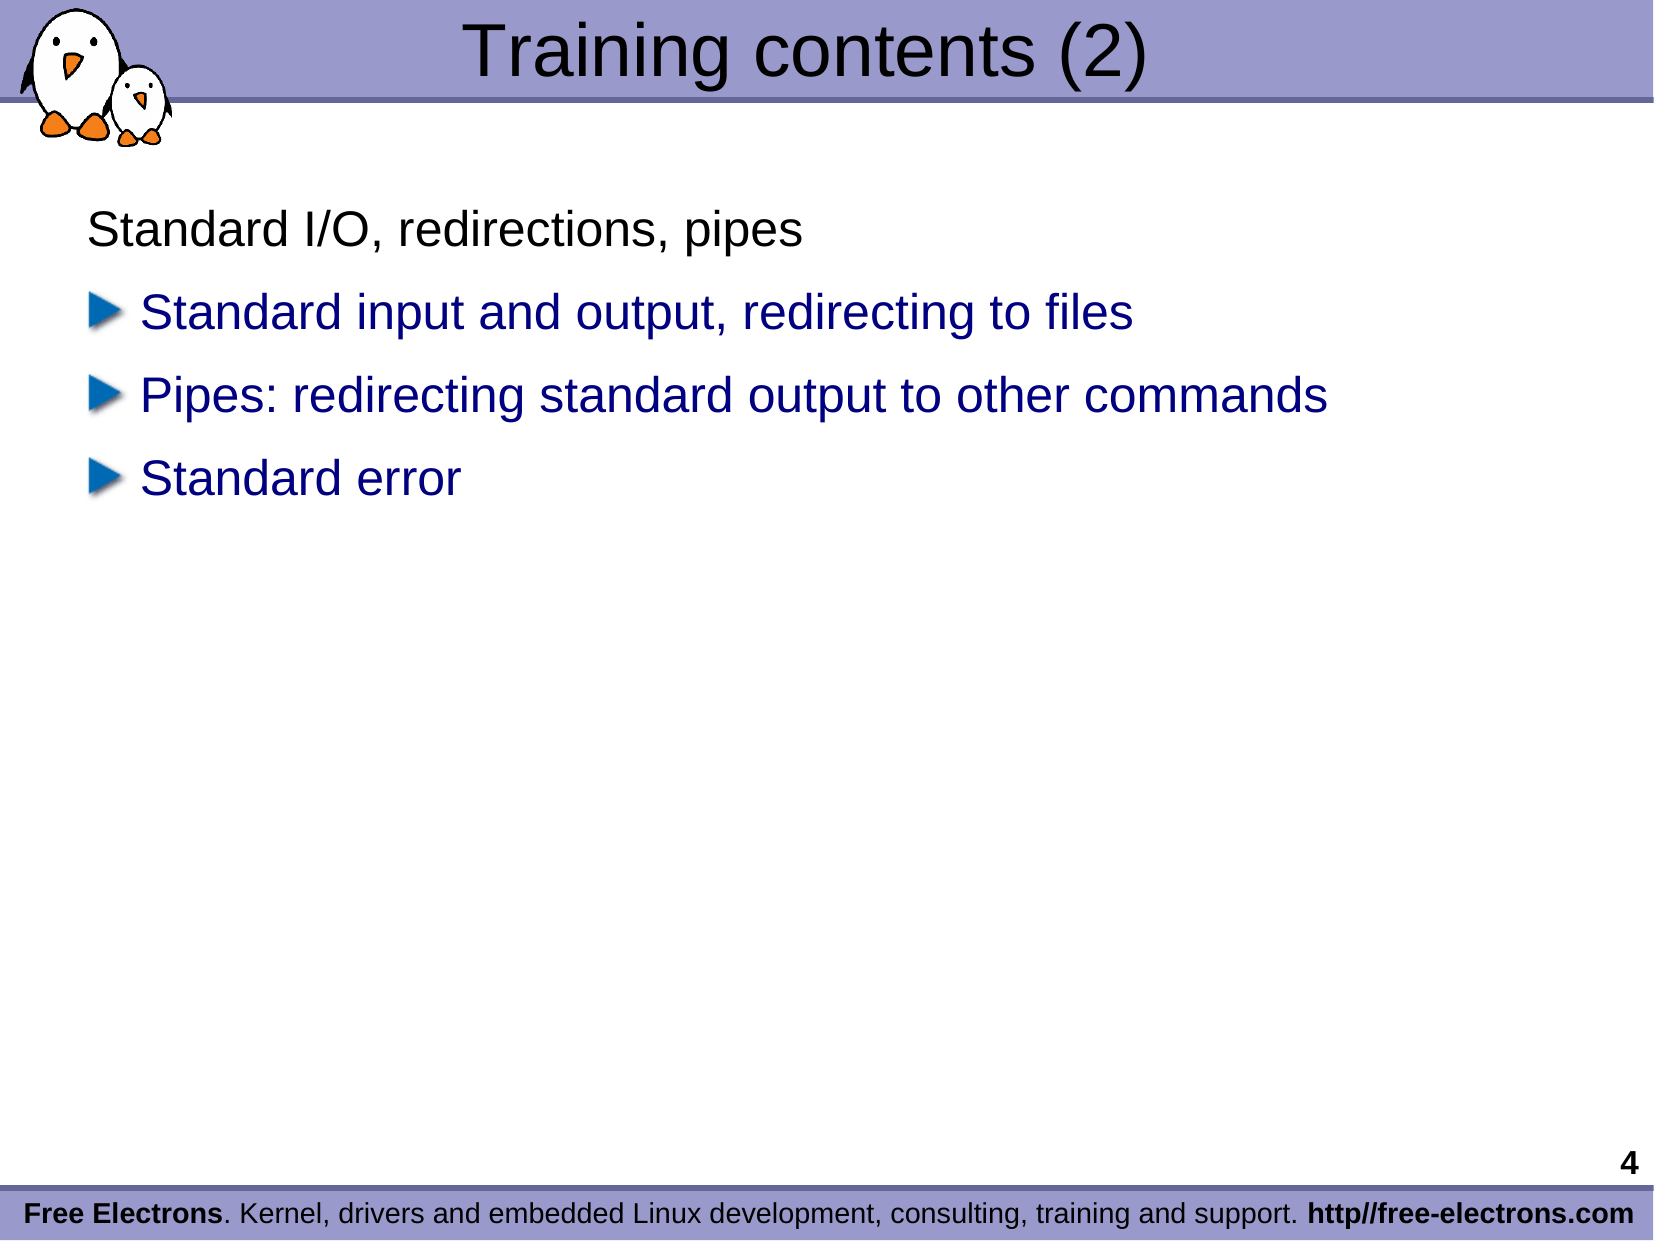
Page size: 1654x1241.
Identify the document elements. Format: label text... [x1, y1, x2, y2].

title Training contents (2) [60, 0, 1551, 101]
list Standard I/O, redirections, pipes Standard input and output, redirecting to files Pipes: redirecting standard output to other commands Standard error [68, 201, 1592, 1118]
picture [20, 8, 172, 147]
